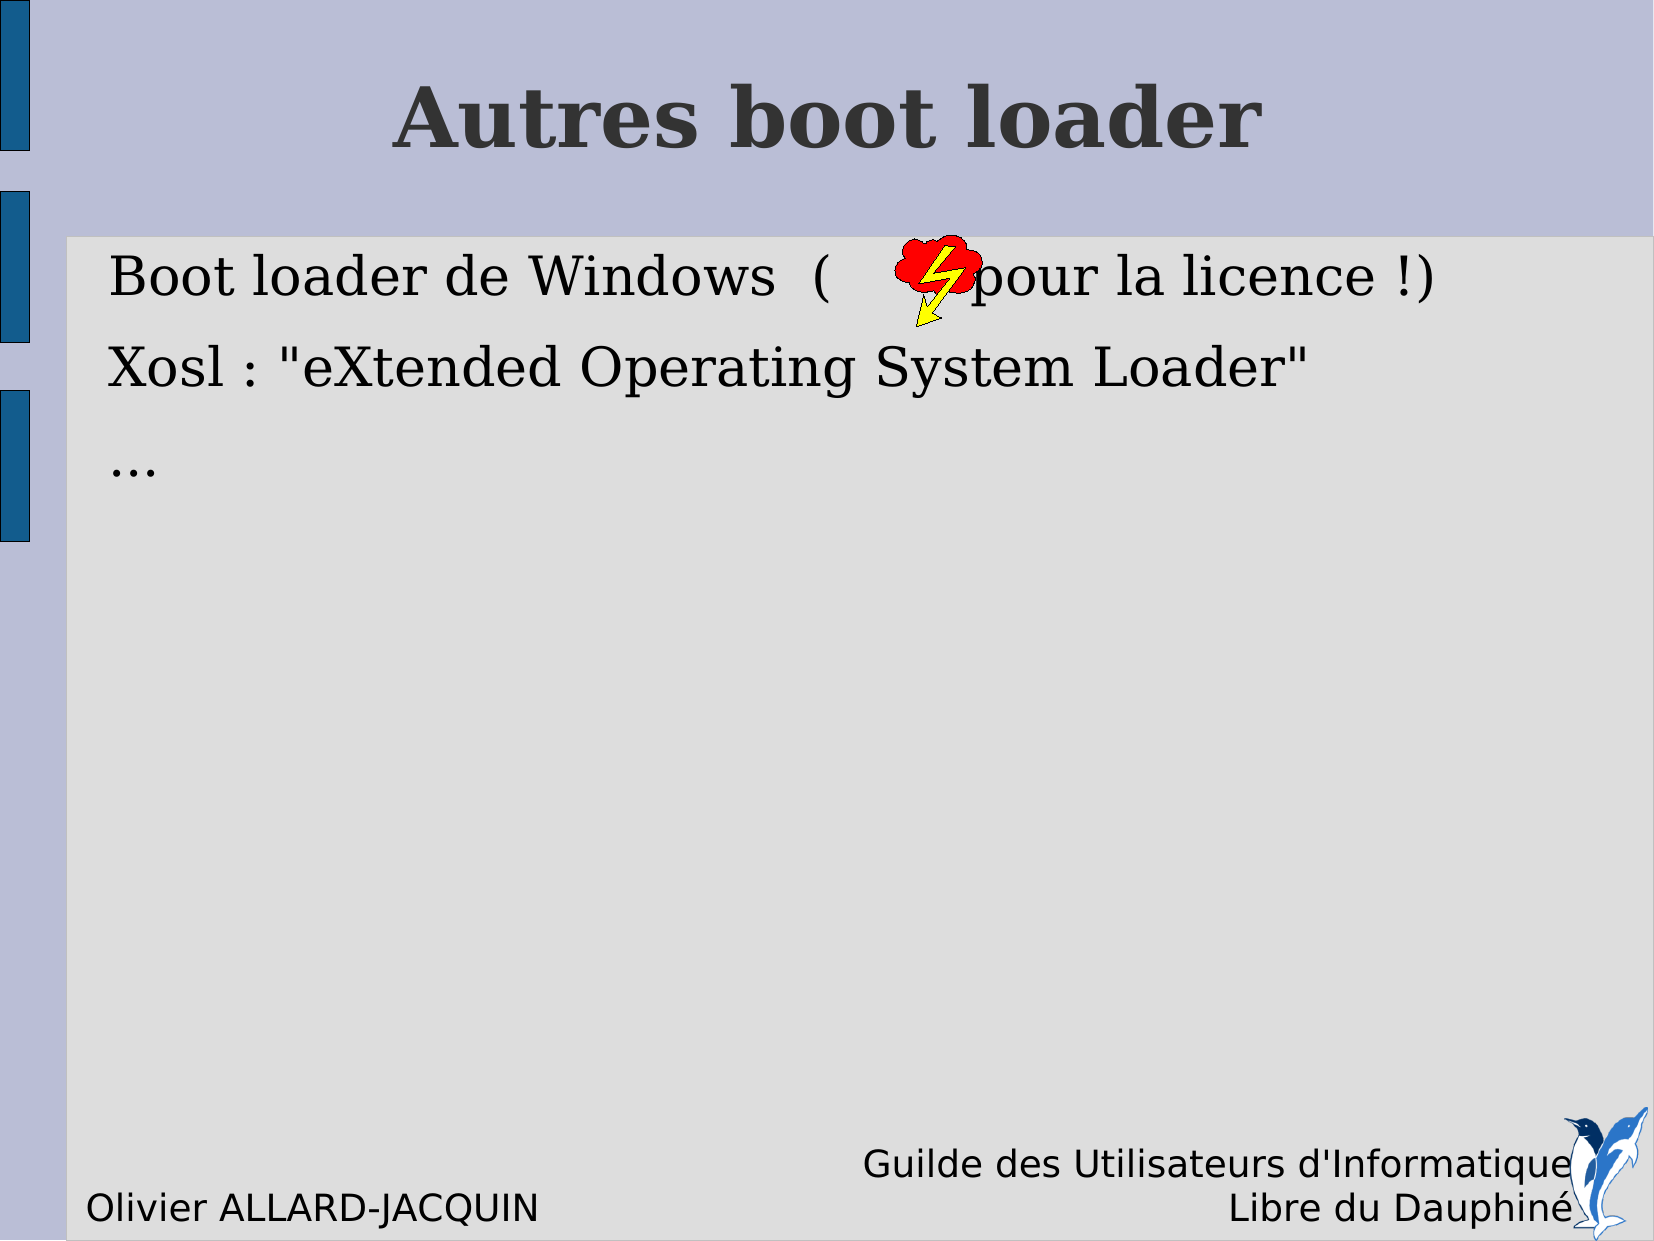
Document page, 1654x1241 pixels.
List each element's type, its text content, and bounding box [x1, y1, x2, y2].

picture [1564, 1107, 1648, 1241]
title Autres boot loader [121, 14, 1534, 222]
list Boot loader de Windows ( pour la licence !) Xosl : "eXtended Operating System Loader" ... [90, 245, 1534, 1132]
text_box [894, 235, 983, 327]
